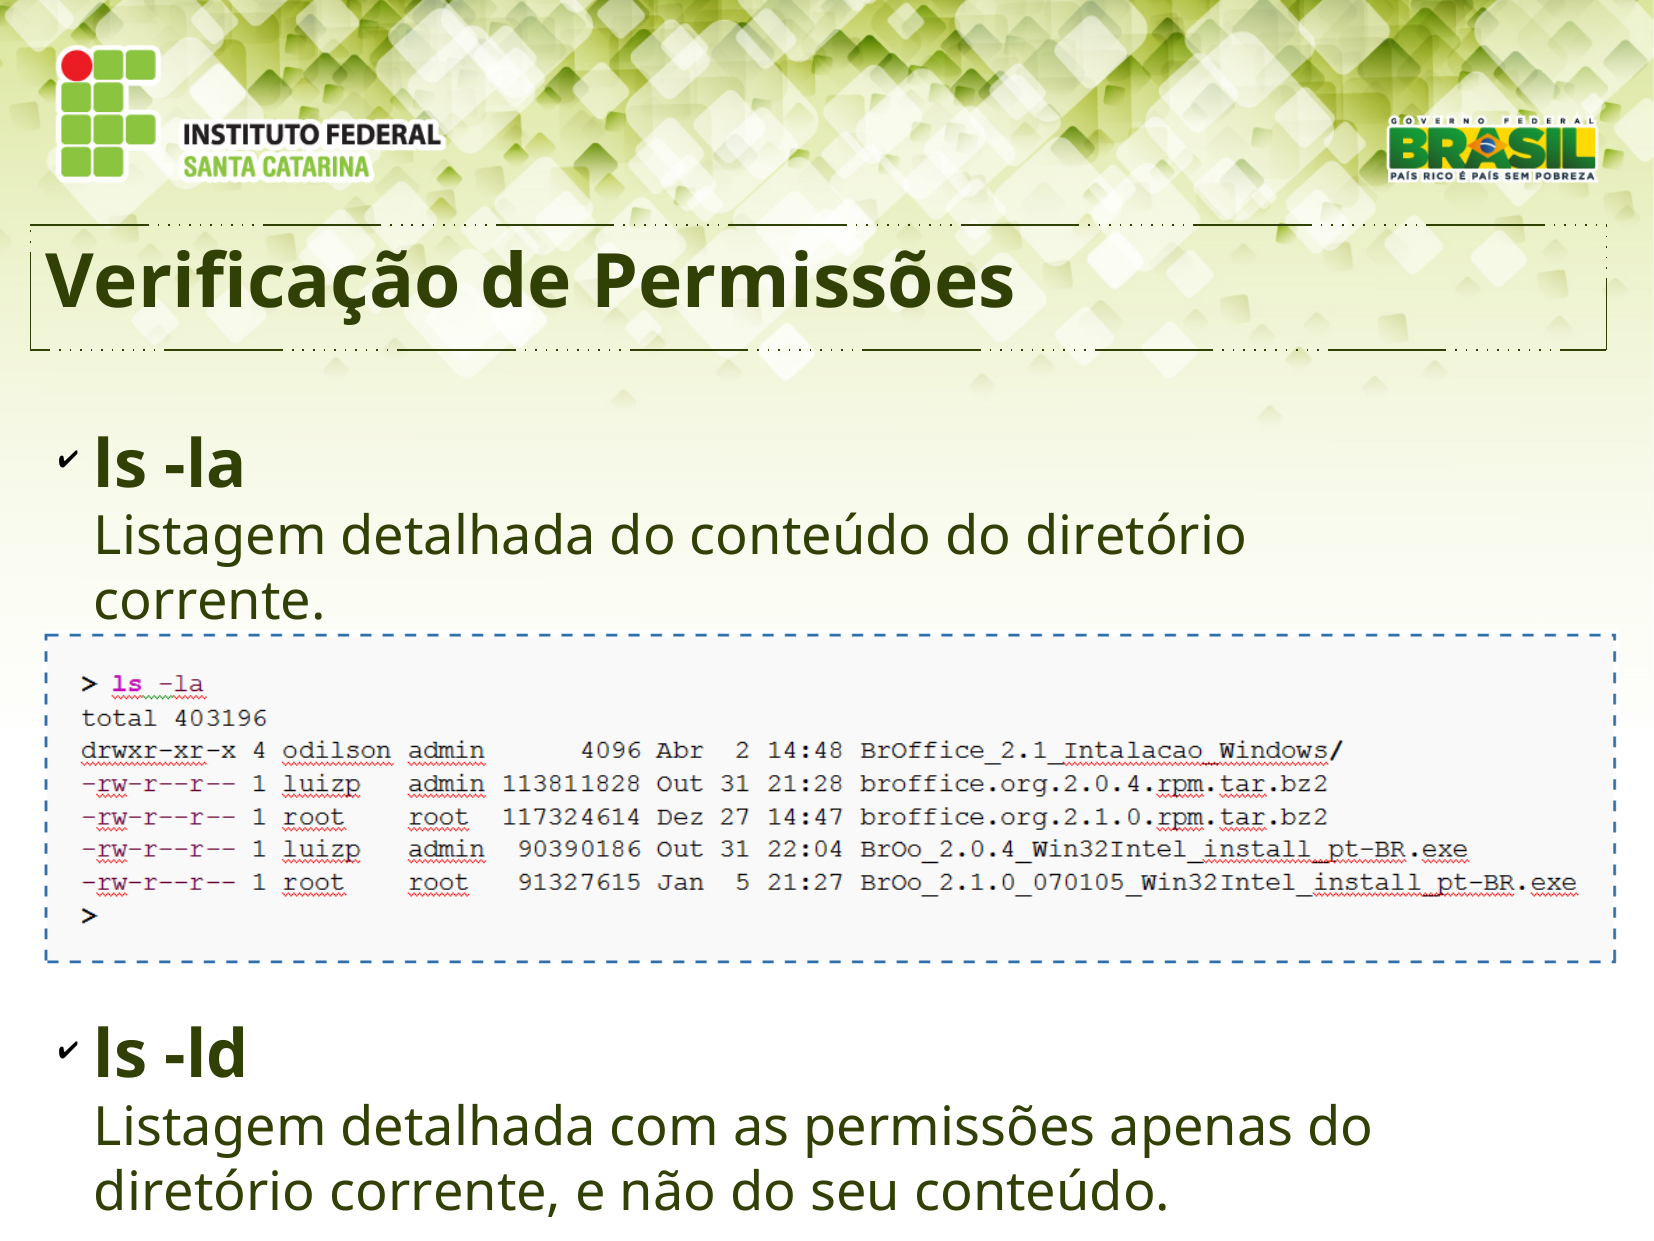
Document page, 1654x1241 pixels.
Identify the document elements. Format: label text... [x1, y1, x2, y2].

text_box ls -ld Listagem detalhada com as permissões apenas do diretório corrente, e não do seu conteúdo. [43, 1003, 1453, 1229]
picture [0, 0, 1654, 1241]
text_box ls -la Listagem detalhada do conteúdo do diretório corrente. [43, 413, 1453, 639]
text_box Verificação de Permissões [30, 225, 1607, 351]
